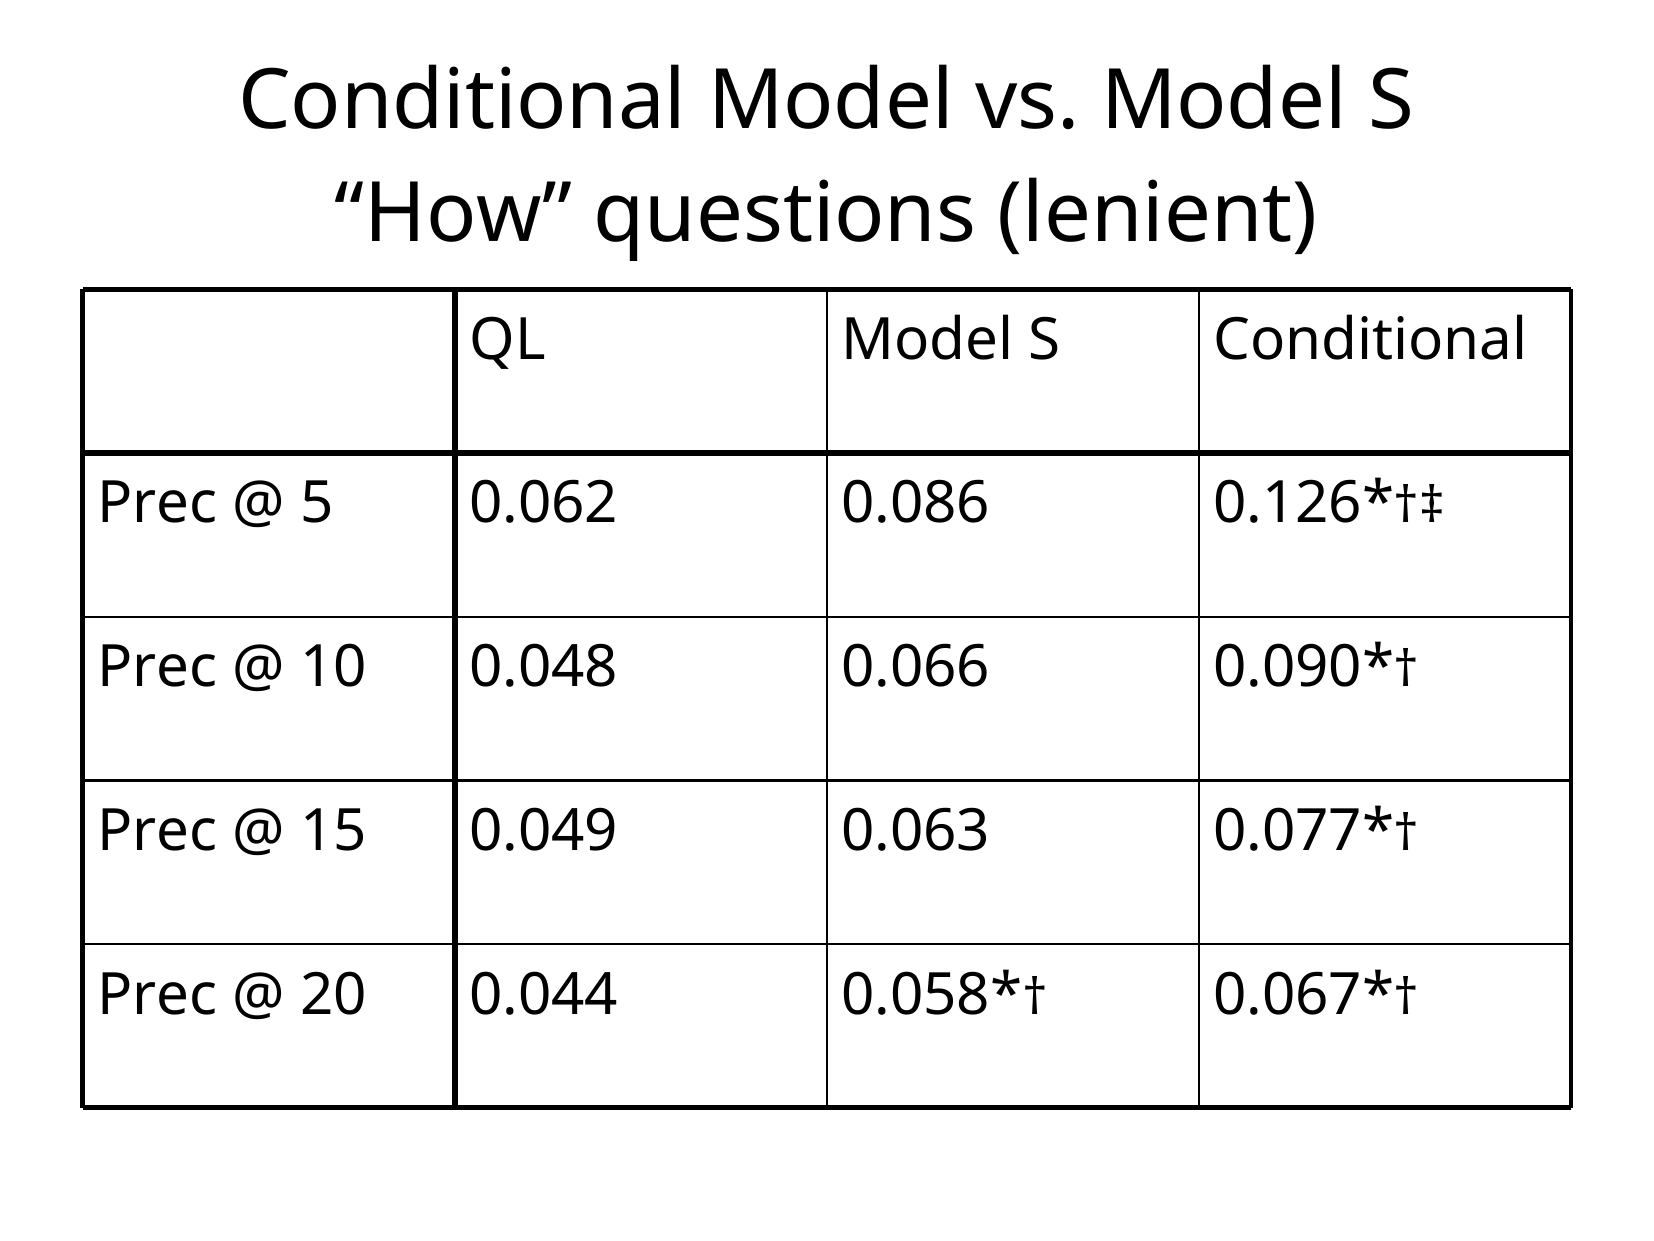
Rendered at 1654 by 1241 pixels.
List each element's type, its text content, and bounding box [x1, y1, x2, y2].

text_box Model S [828, 292, 1198, 450]
text_box 0.067*† [1200, 945, 1569, 1105]
text_box 0.063 [828, 782, 1198, 943]
text_box Prec @ 20 [85, 945, 452, 1105]
text_box 0.049 [458, 782, 826, 943]
text_box QL [458, 292, 826, 450]
text_box Prec @ 15 [85, 782, 452, 943]
text_box Conditional [1200, 292, 1569, 450]
text_box 0.086 [828, 456, 1198, 616]
text_box Prec @ 10 [85, 618, 452, 779]
text_box 0.126*†‡ [1200, 456, 1569, 616]
text_box 0.044 [458, 945, 826, 1105]
text_box 0.077*† [1200, 782, 1569, 943]
title Conditional Model vs. Model S “How” questions (lenient) [82, 34, 1571, 272]
text_box 0.066 [828, 618, 1198, 779]
text_box 0.058*† [828, 945, 1198, 1105]
text_box Prec @ 5 [85, 456, 452, 616]
text_box 0.090*† [1200, 618, 1569, 779]
text_box 0.062 [458, 456, 826, 616]
text_box 0.048 [458, 618, 826, 779]
